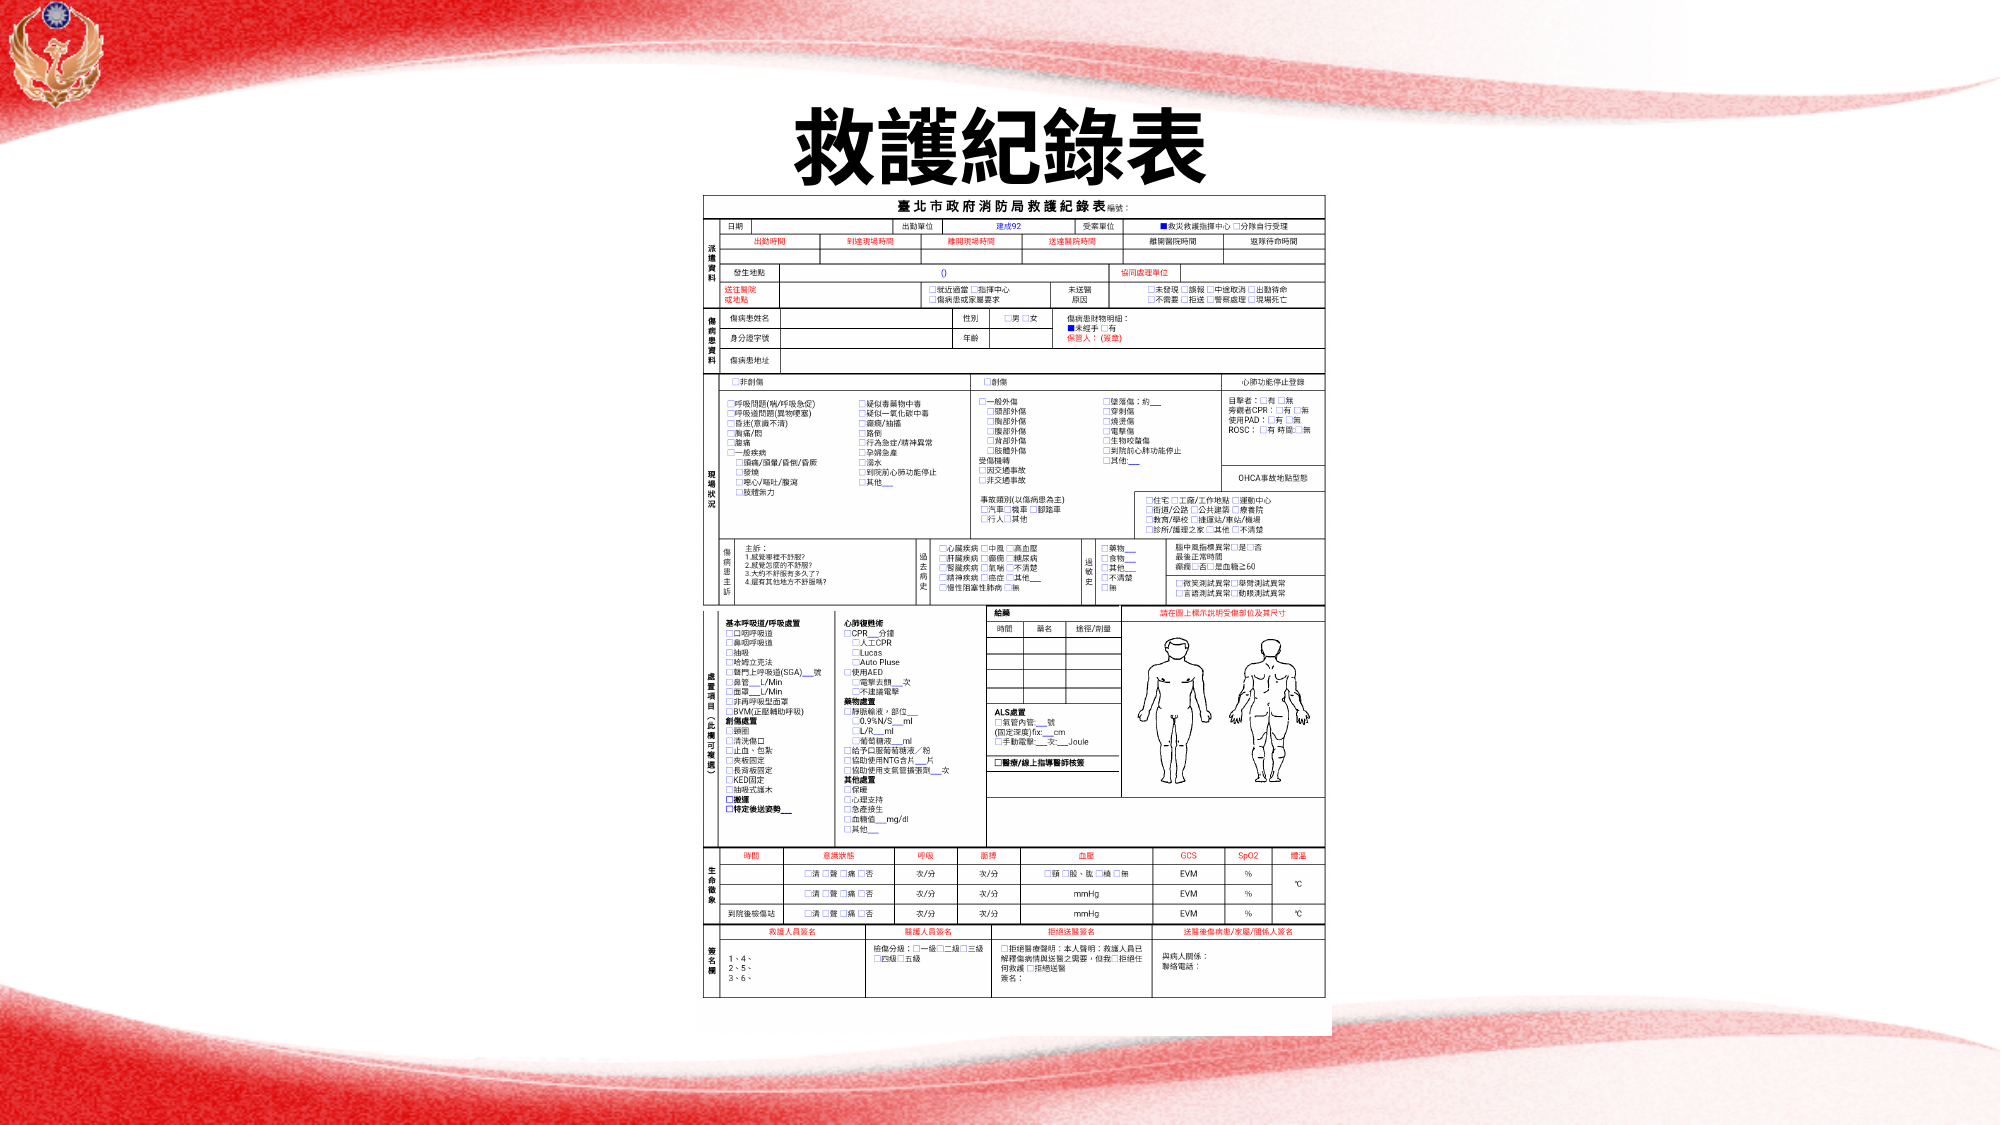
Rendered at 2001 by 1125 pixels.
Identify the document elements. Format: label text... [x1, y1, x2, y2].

picture [0, 0, 2001, 1125]
title 救護紀錄表 [119, 57, 1883, 233]
